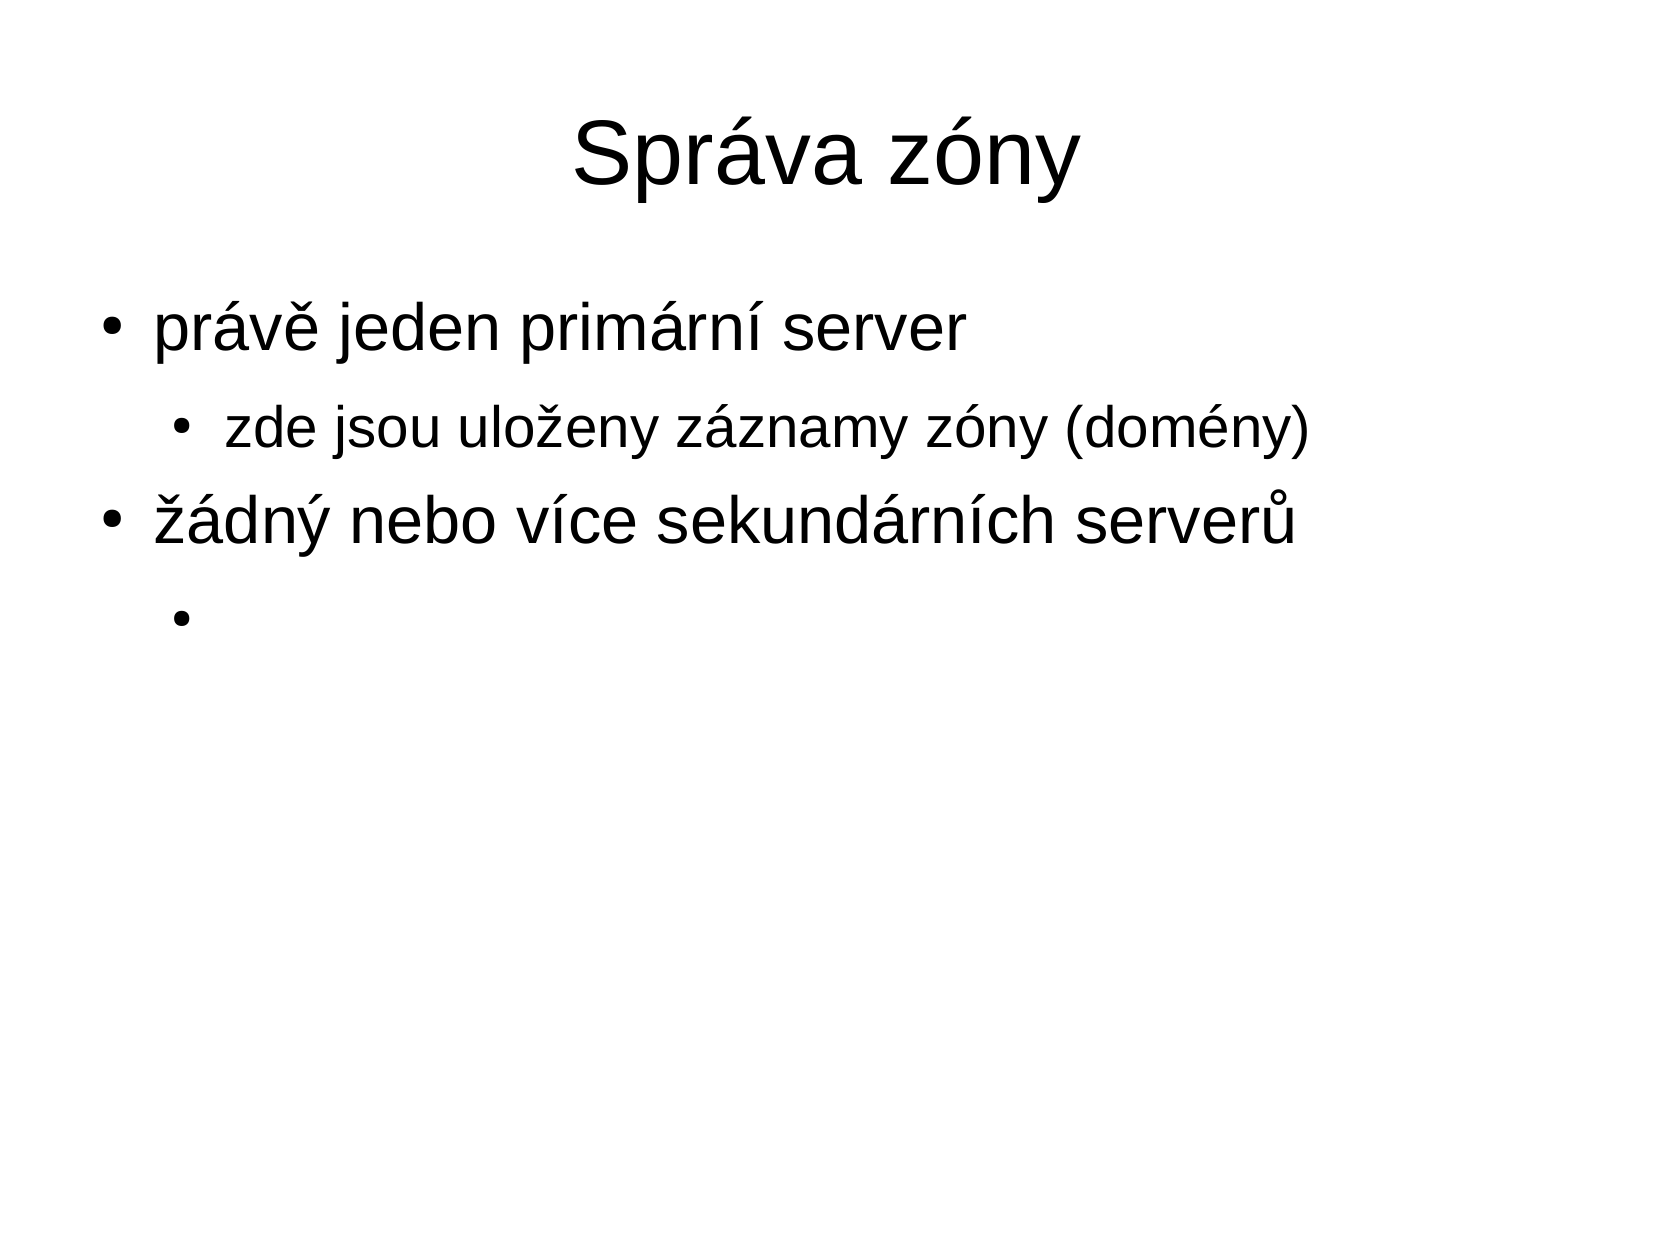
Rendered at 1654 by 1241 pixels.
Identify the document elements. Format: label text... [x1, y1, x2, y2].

list právě jeden primární server zde jsou uloženy záznamy zóny (domény) žádný nebo více sekundárních serverů [82, 290, 1571, 1010]
title Správa zóny [82, 49, 1571, 257]
